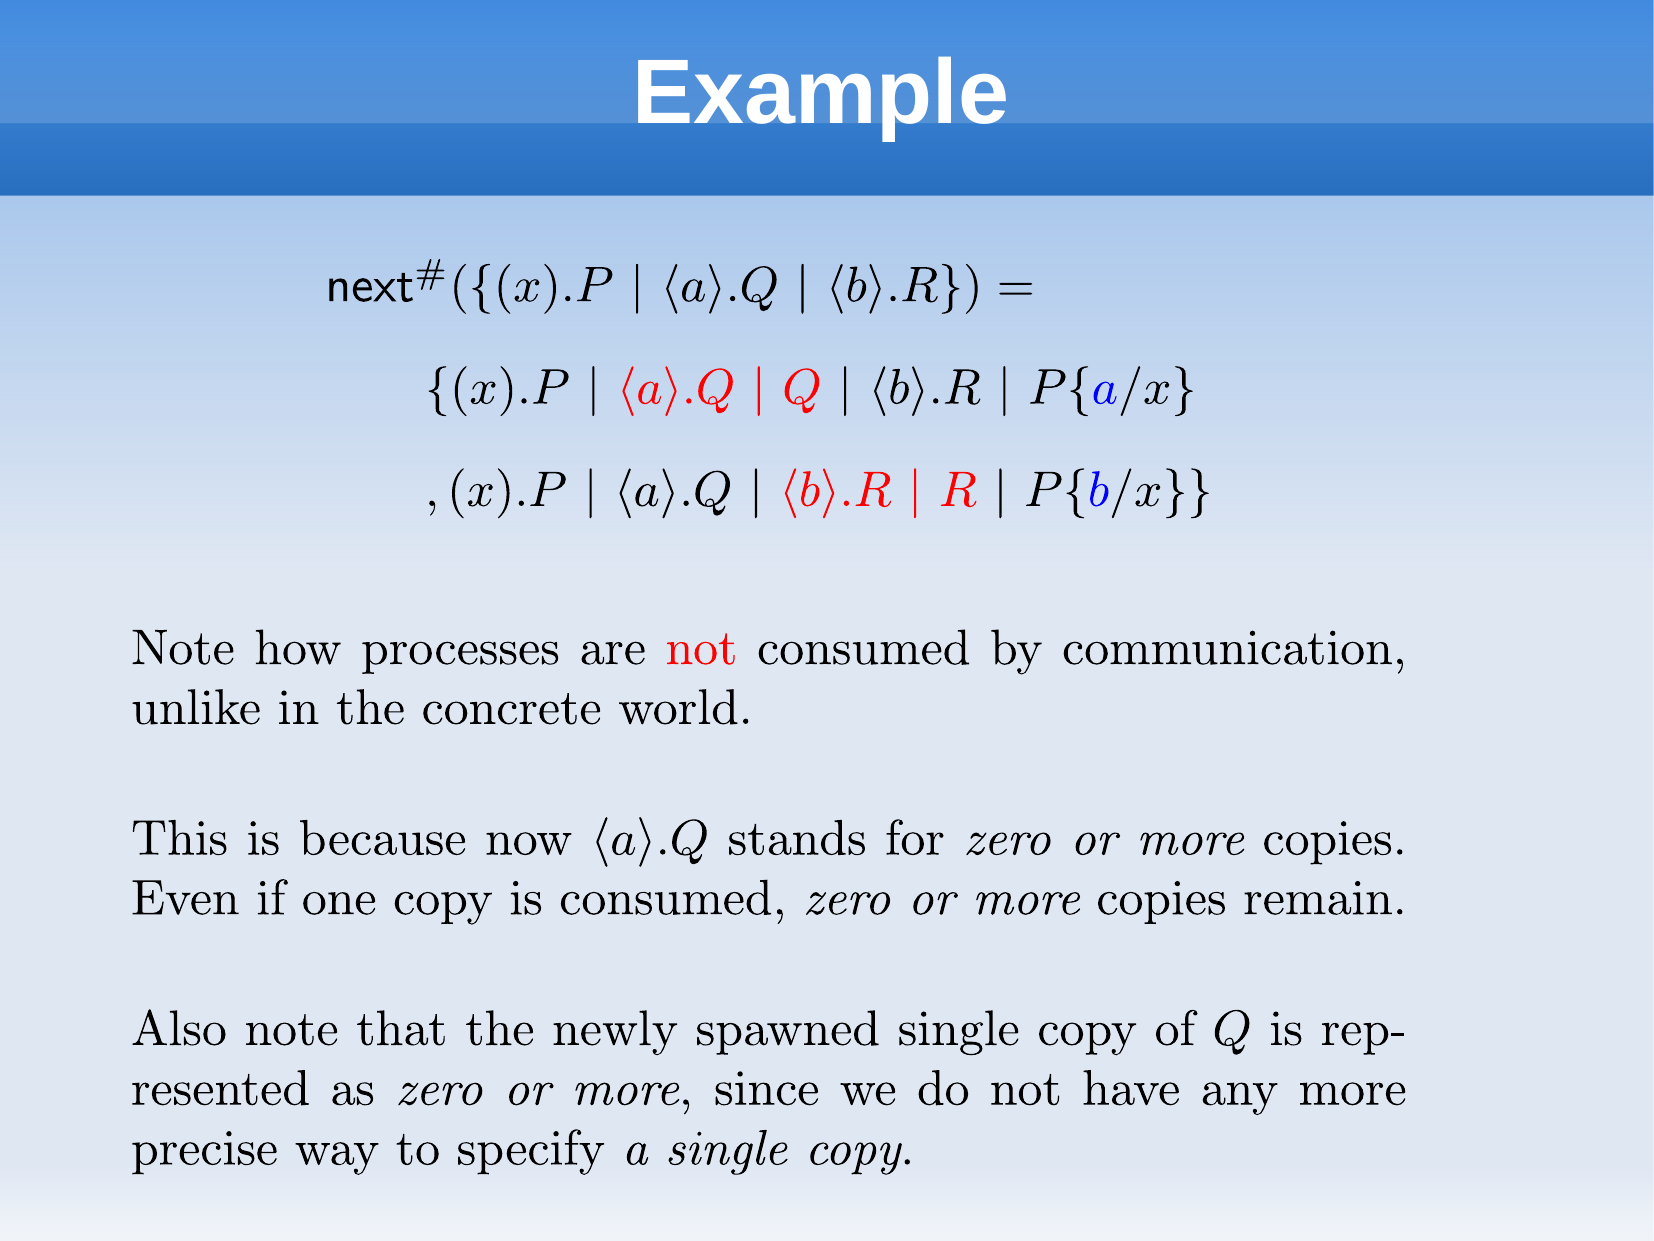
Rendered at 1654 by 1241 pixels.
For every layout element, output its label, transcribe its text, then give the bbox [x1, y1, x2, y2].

picture [0, 0, 1654, 1241]
text_box [130, 258, 1407, 1175]
title Example [76, 0, 1565, 196]
